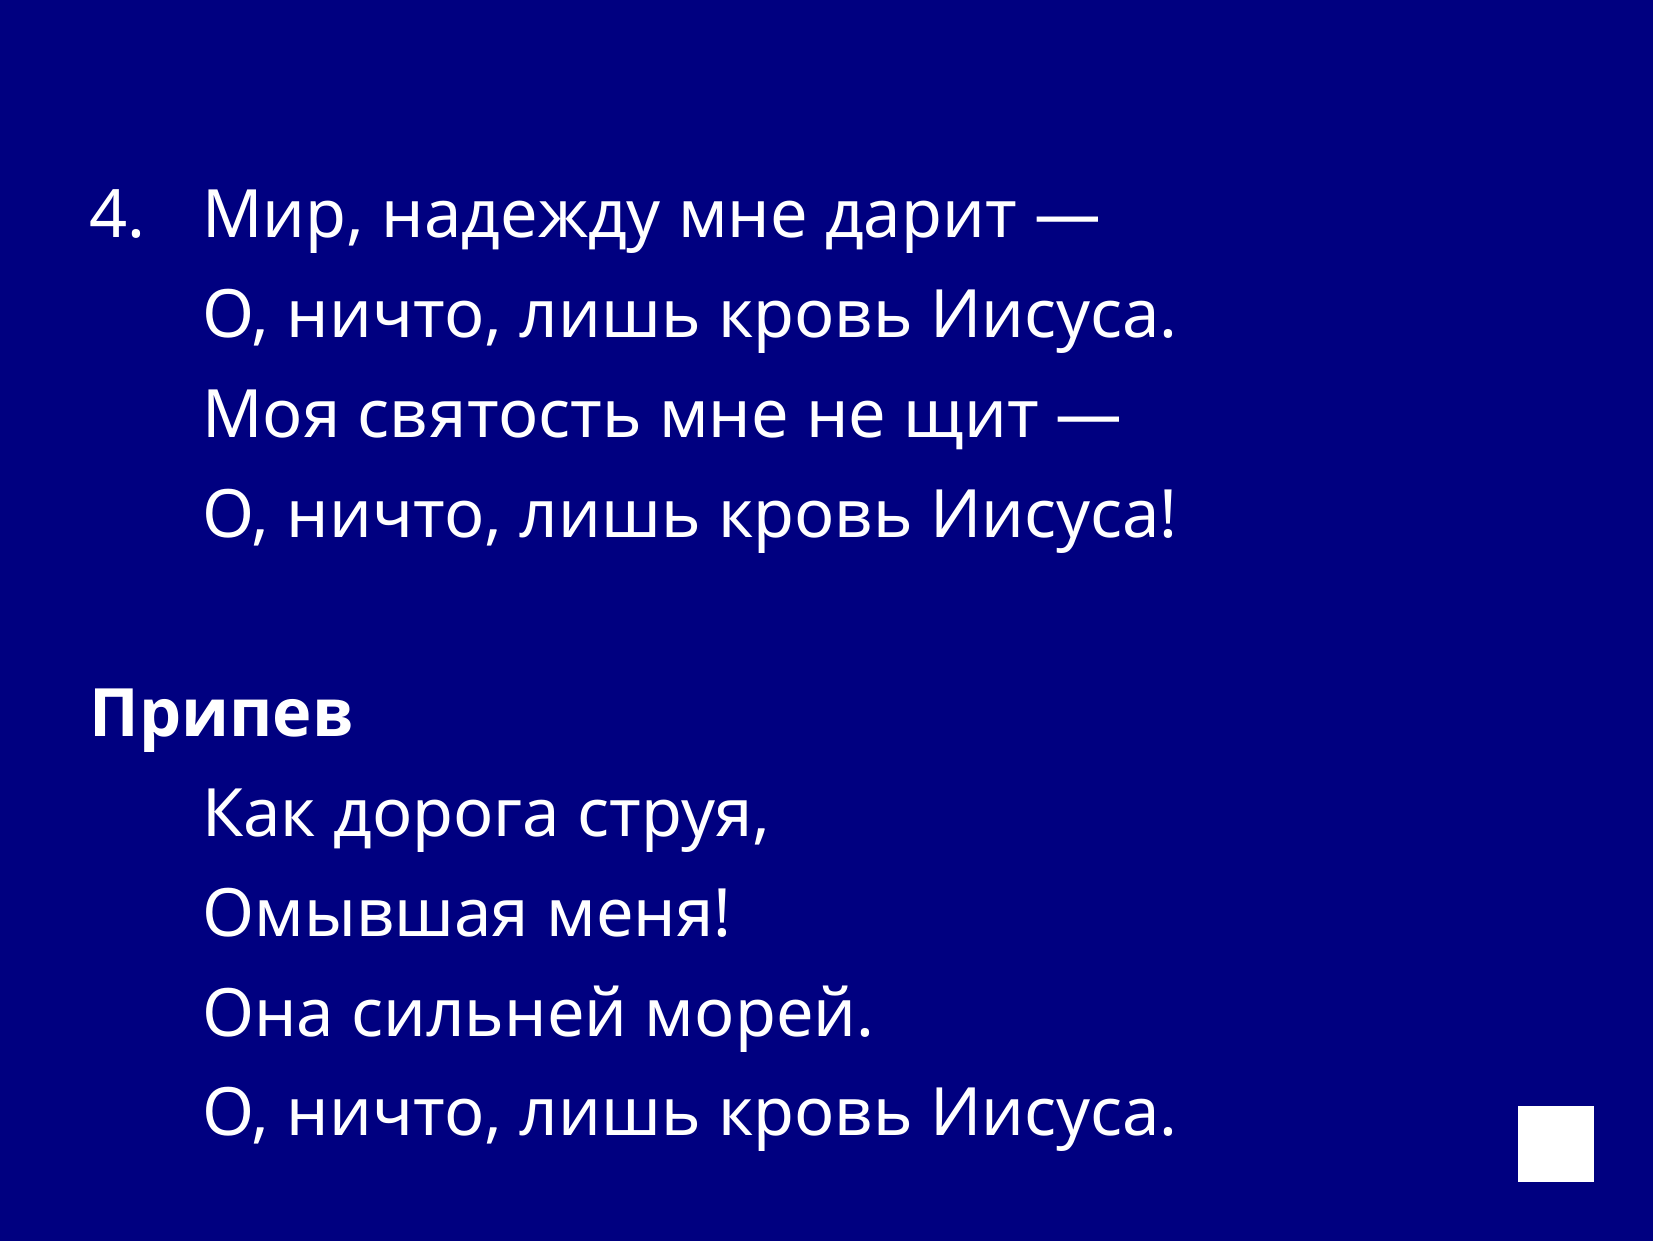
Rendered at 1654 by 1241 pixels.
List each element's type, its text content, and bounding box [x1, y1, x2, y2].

text_box 4. Мир, надежду мне дарит — О, ничто, лишь кровь Иисуса. Моя святость мне не щит — О, ничто, лишь кровь Иисуса! Припев Как дорога струя, Омывшая меня! Она сильней морей. О, ничто, лишь кровь Иисуса. [75, 150, 1576, 1163]
text_box [1518, 1106, 1594, 1182]
